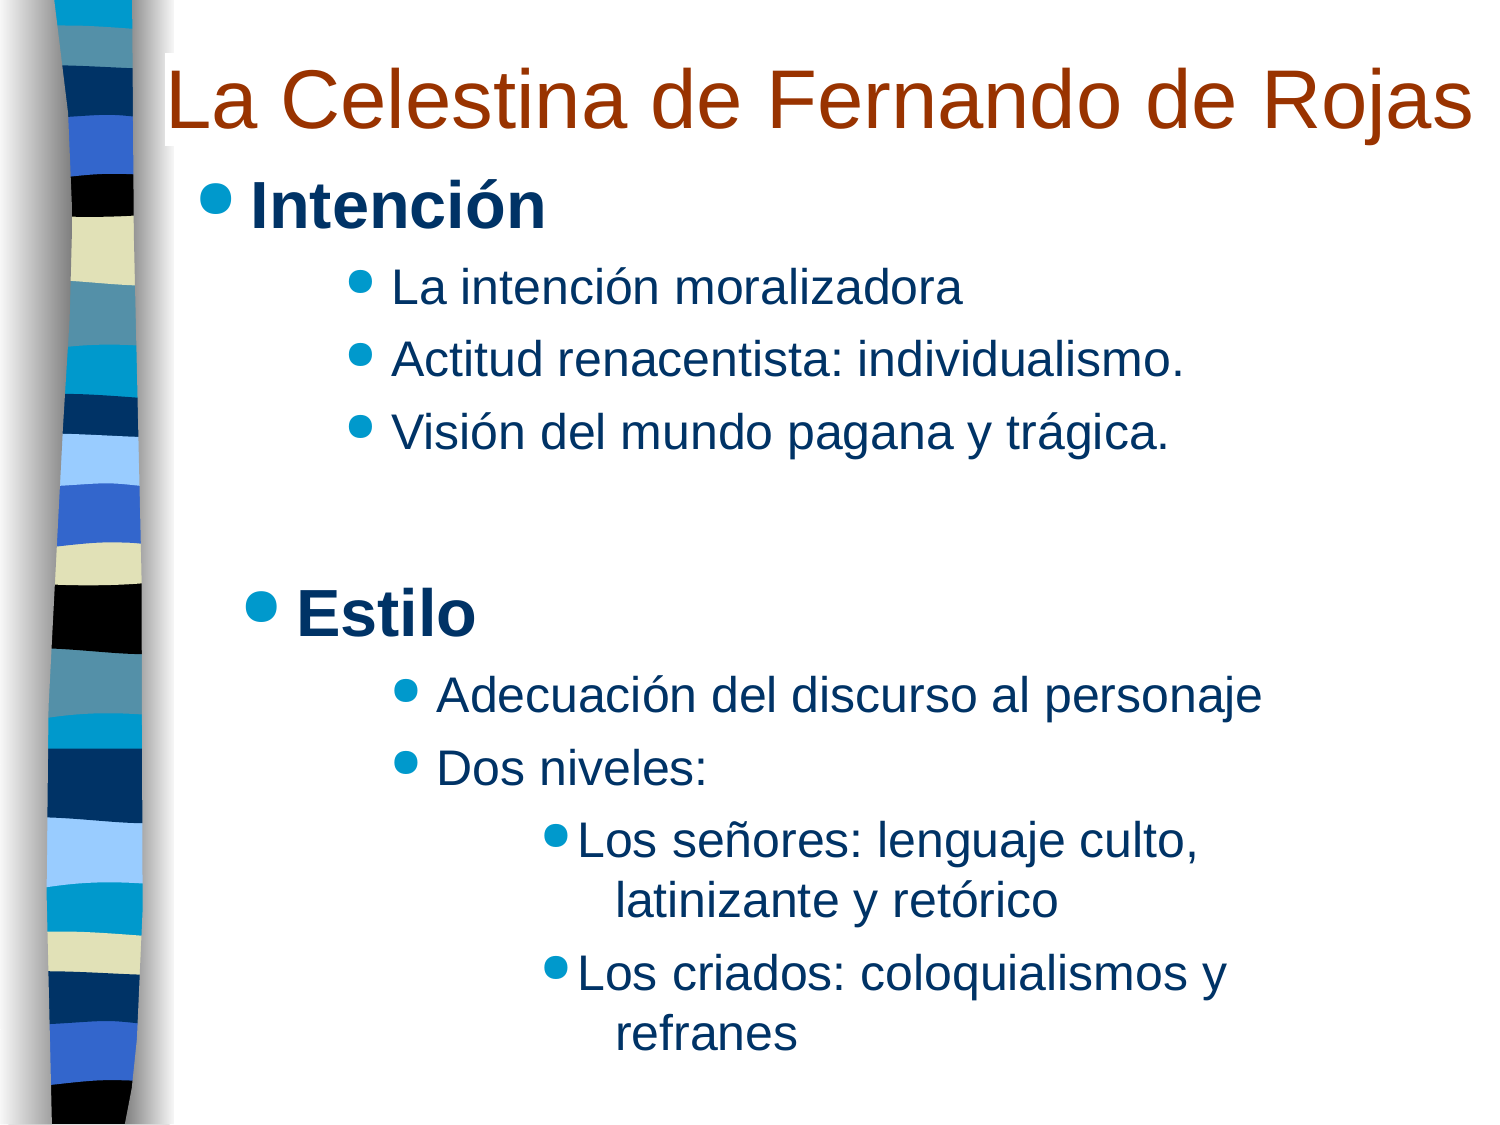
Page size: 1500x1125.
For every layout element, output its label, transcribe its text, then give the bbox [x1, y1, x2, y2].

title La Celestina de Fernando de Rojas [150, 37, 1500, 126]
text_box Estilo Adecuación del discurso al personaje Dos niveles: Los señores: lenguaje culto, latinizante y retórico Los criados: coloquialismos y refranes [225, 563, 1375, 713]
text_box Intención La intención moralizadora Actitud renacentista: individualismo. Visión del mundo pagana y trágica. [180, 154, 1330, 304]
